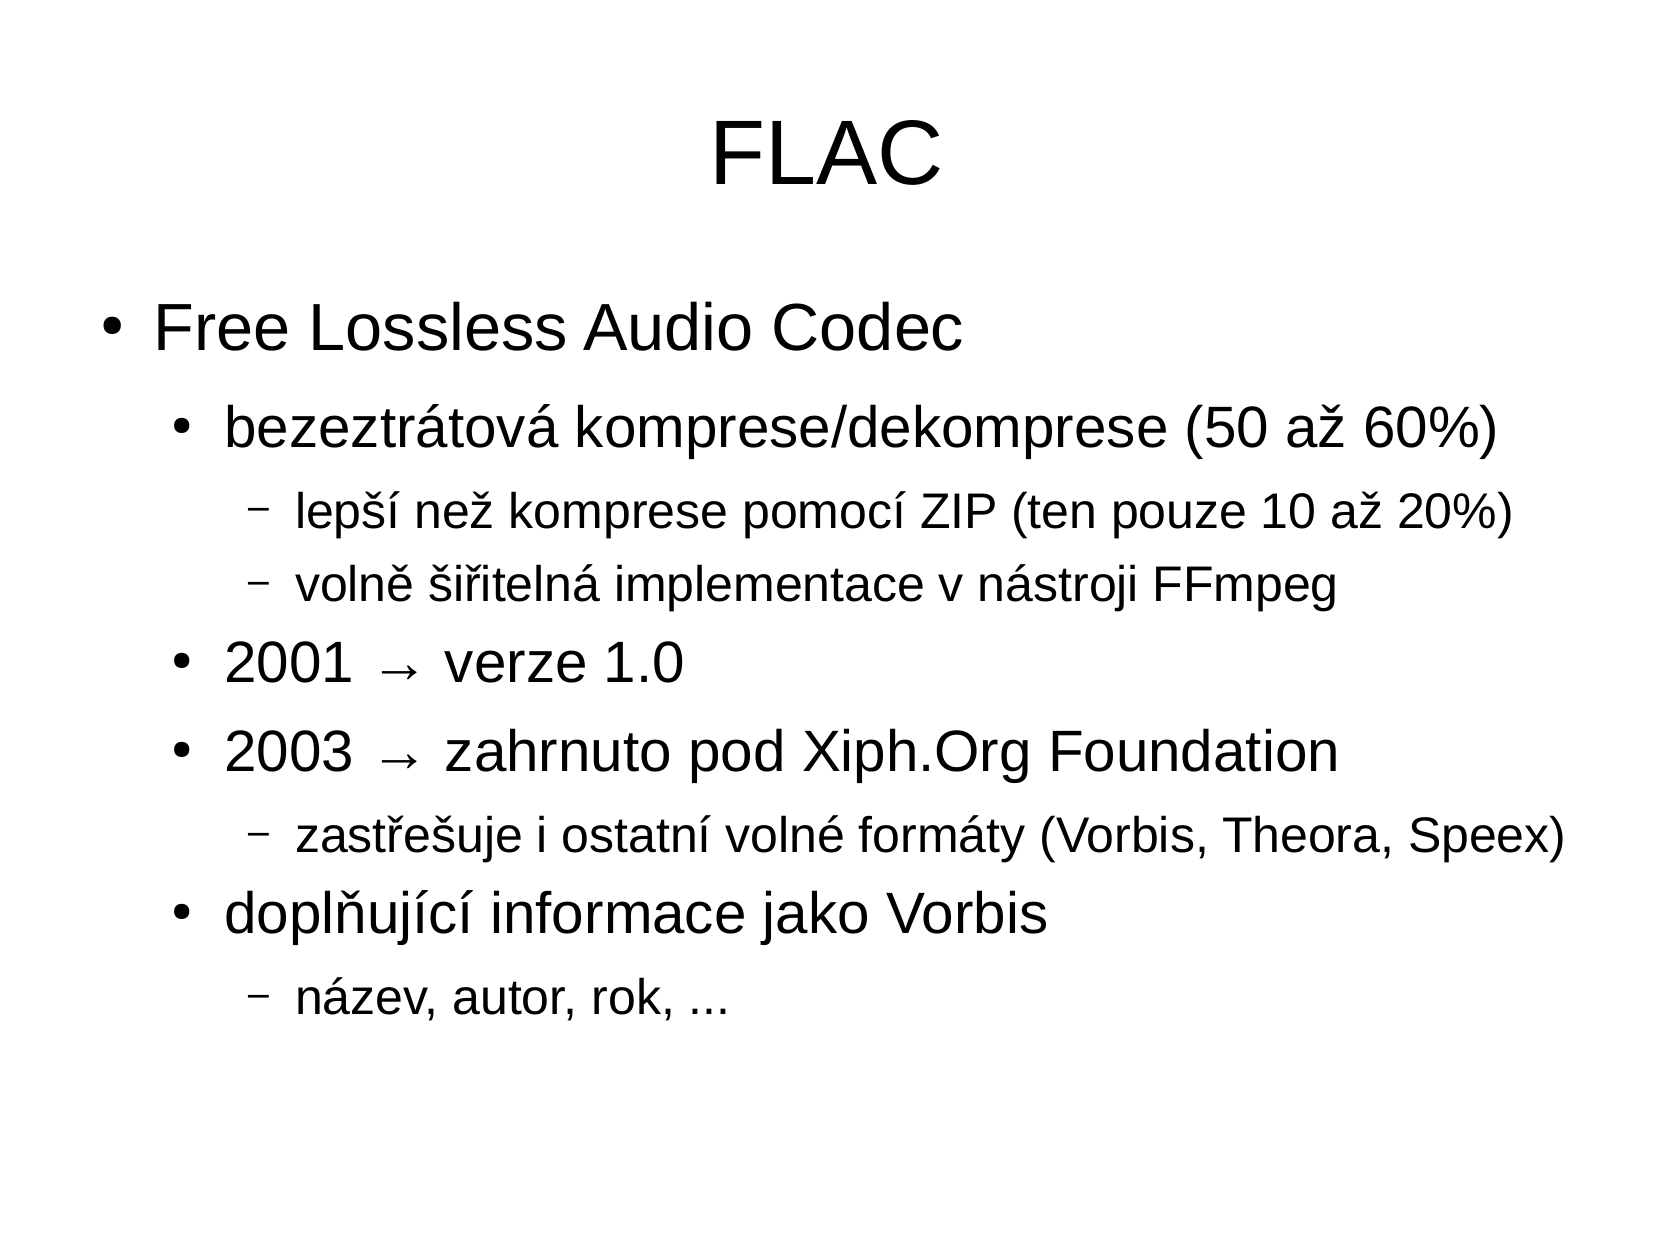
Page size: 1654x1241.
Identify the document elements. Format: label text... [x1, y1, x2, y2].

list Free Lossless Audio Codec bezeztrátová komprese/dekomprese (50 až 60%) lepší než komprese pomocí ZIP (ten pouze 10 až 20%) volně šiřitelná implementace v nástroji FFmpeg 2001 → verze 1.0 2003 → zahrnuto pod Xiph.Org Foundation zastřešuje i ostatní volné formáty (Vorbis, Theora, Speex) doplňující informace jako Vorbis název, autor, rok, ... [82, 290, 1571, 1109]
title FLAC [82, 49, 1571, 257]
